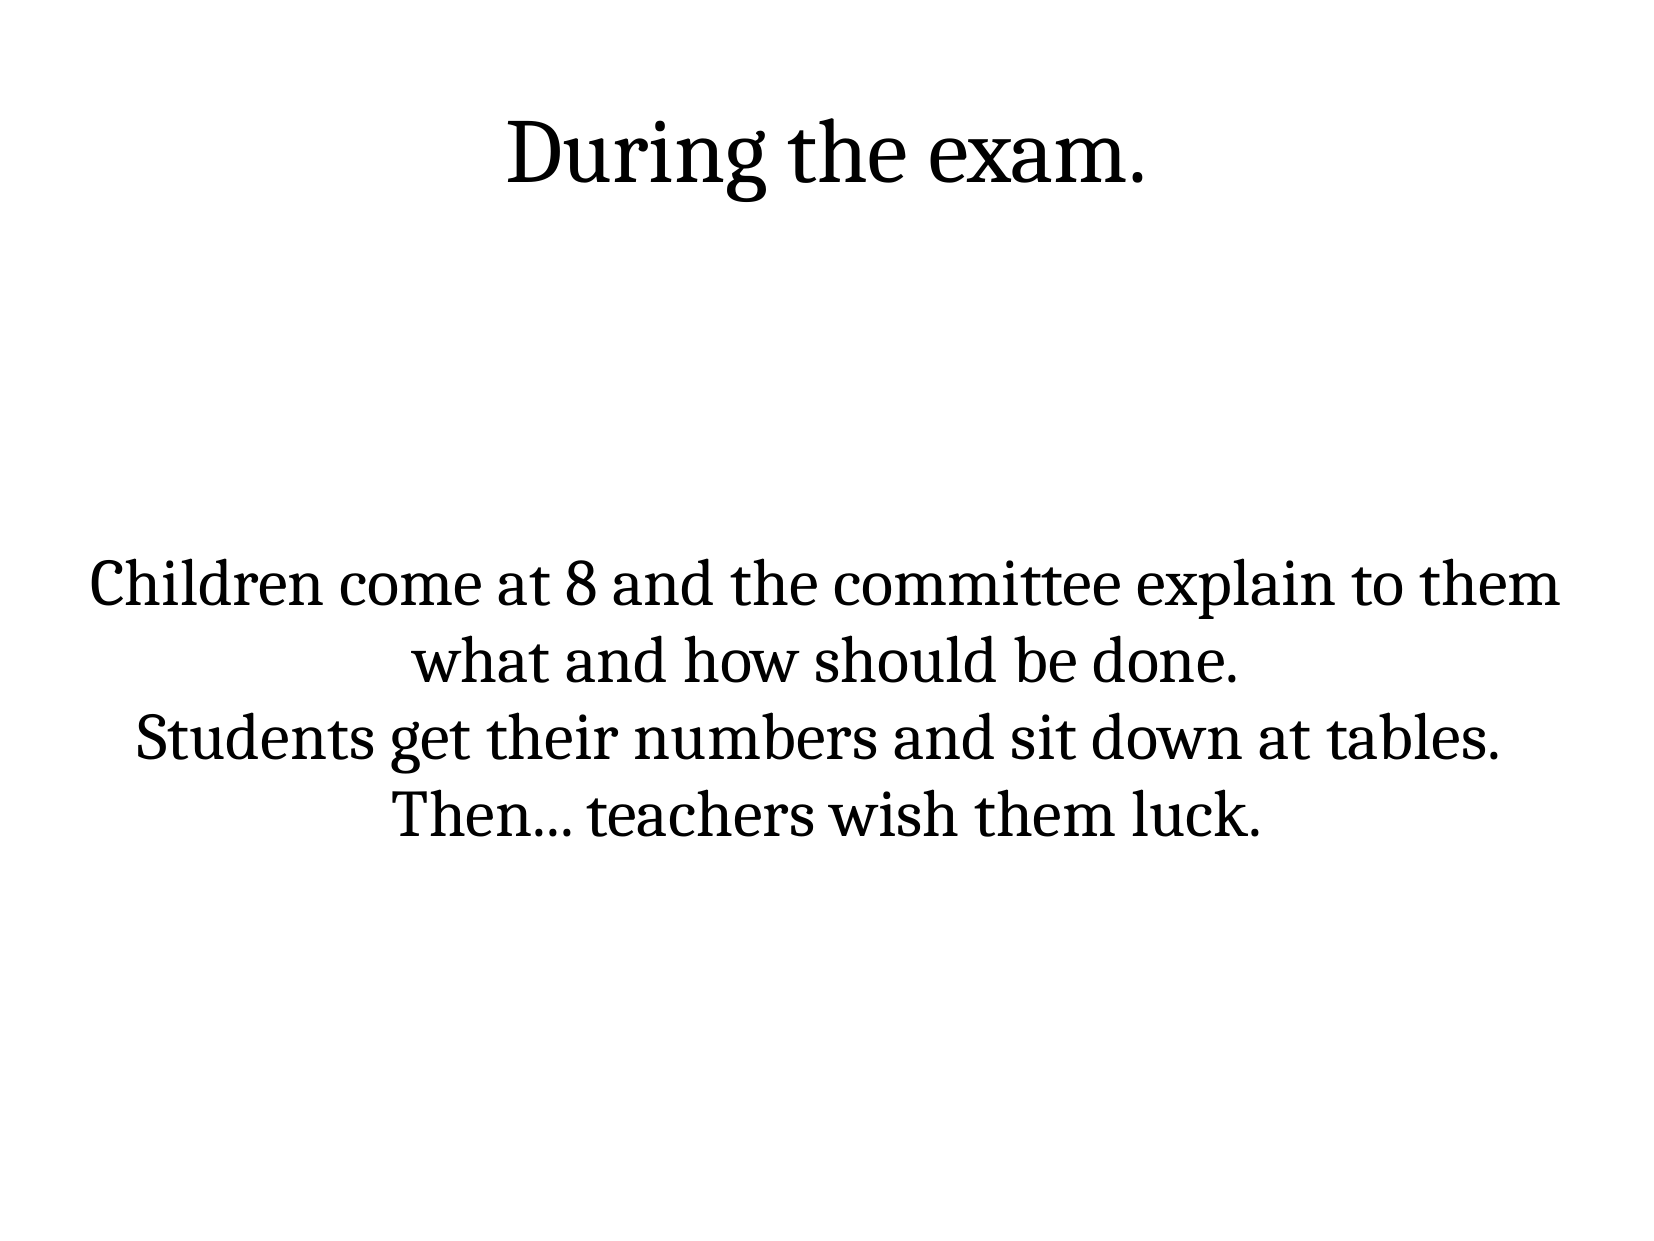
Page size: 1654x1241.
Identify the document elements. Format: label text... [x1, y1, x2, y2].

title During the exam. [82, 49, 1571, 257]
subtitle Children come at 8 and the committee explain to them what and how should be done. Students get their numbers and sit down at tables. Then... teachers wish them luck. [82, 297, 1571, 1102]
